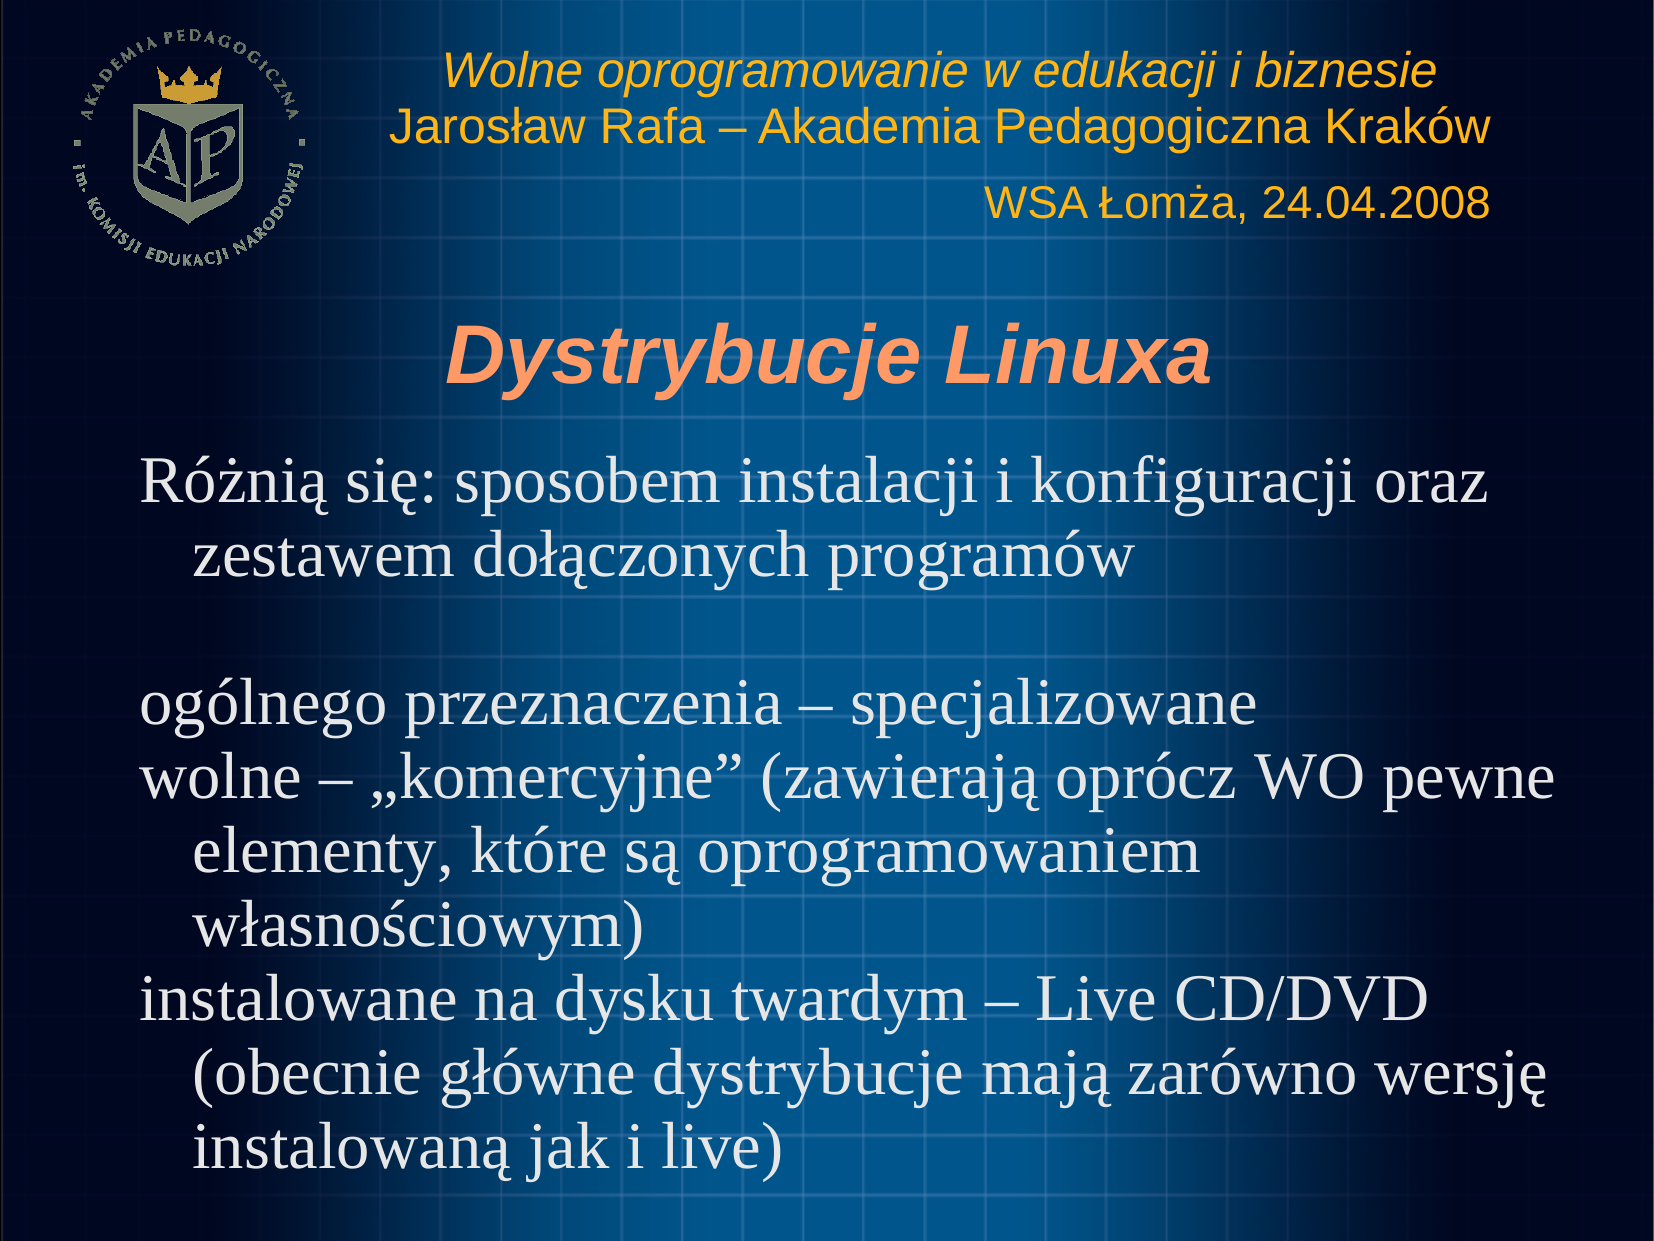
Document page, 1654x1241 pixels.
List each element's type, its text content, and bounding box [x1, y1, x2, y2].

picture [0, 0, 1654, 1241]
title Dystrybucje Linuxa [123, 302, 1536, 407]
list Różnią się: sposobem instalacji i konfiguracji oraz zestawem dołączonych programów ogólnego przeznaczenia – specjalizowane wolne – „komercyjne” (zawierają oprócz WO pewne elementy, które są oprogramowaniem własnościowym) instalowane na dysku twardym – Live CD/DVD (obecnie główne dystrybucje mają zarówno wersję instalowaną jak i live) [121, 442, 1561, 1184]
